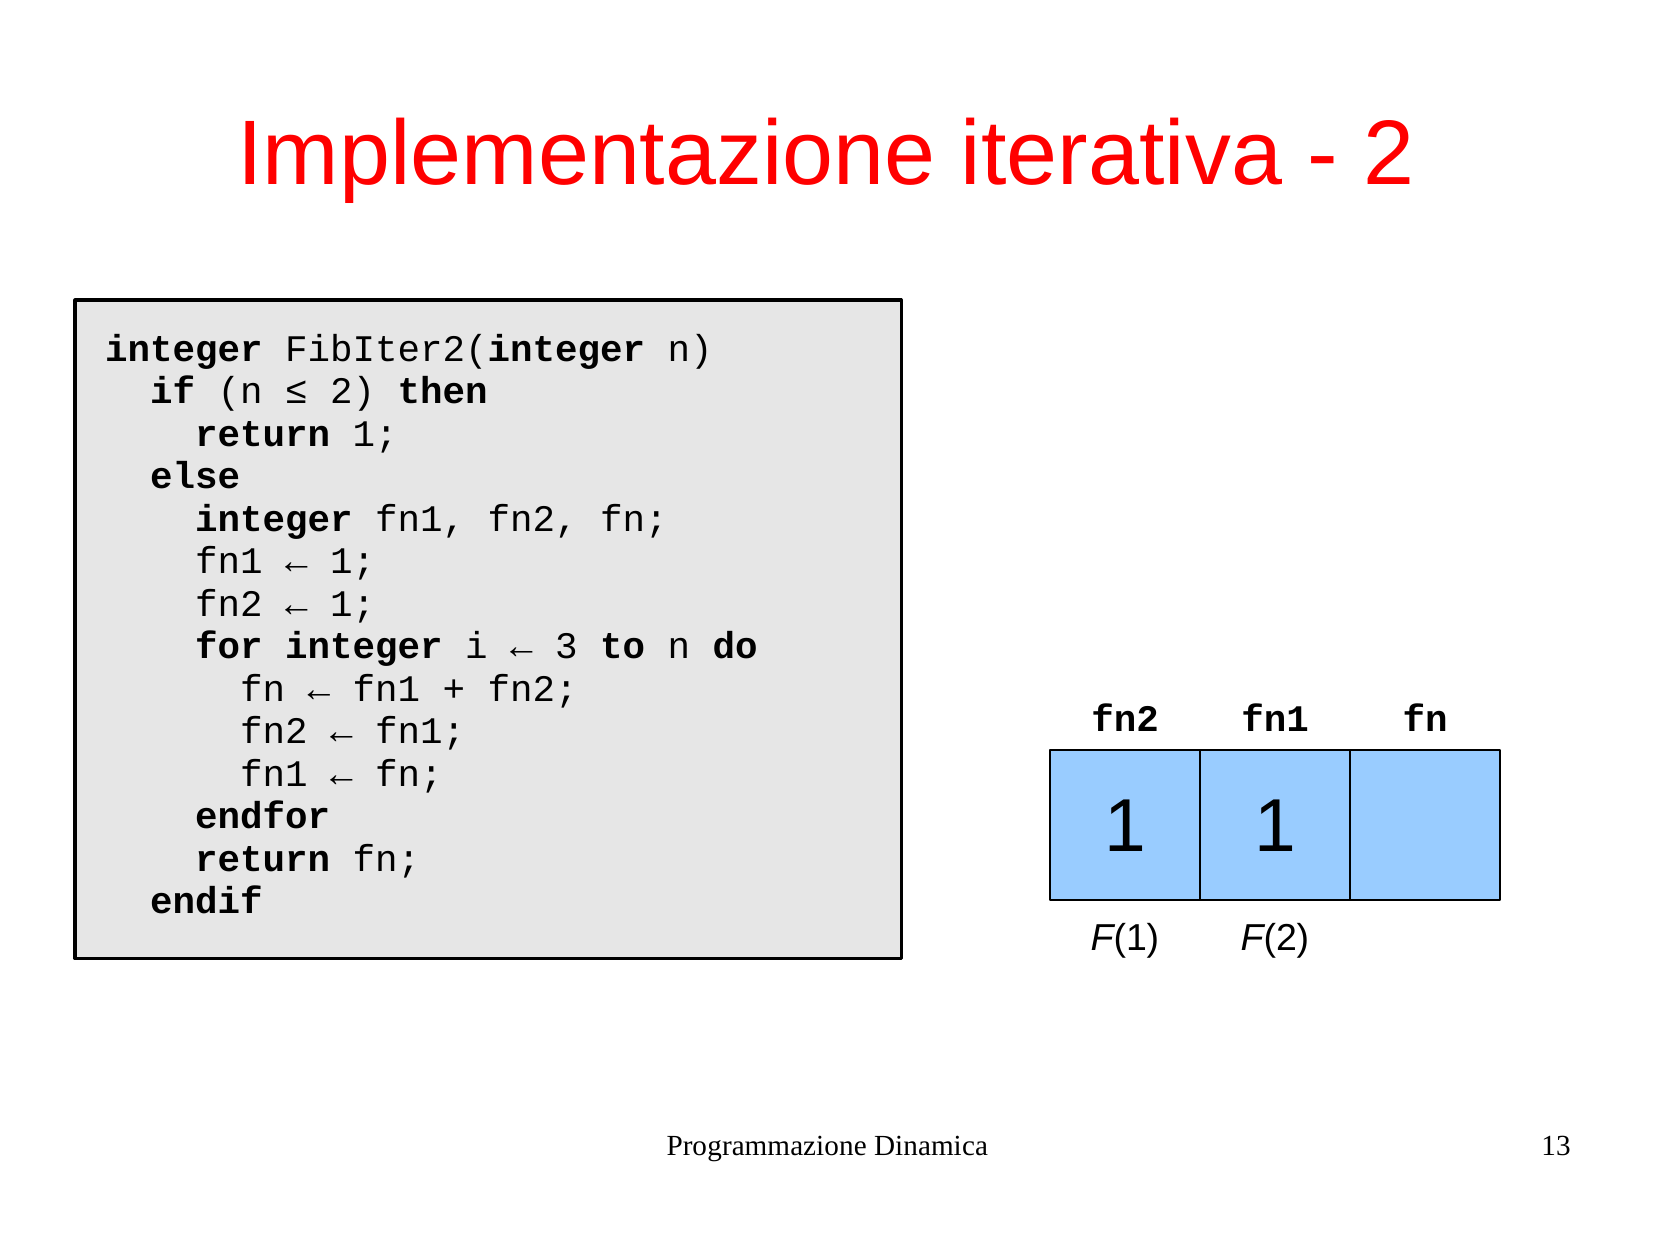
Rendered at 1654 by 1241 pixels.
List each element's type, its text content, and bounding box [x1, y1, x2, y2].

text_box 1 [1200, 751, 1350, 901]
text_box F(1) [1050, 901, 1200, 976]
text_box integer FibIter2(integer n) if (n ≤ 2) then return 1; else integer fn1, fn2, fn; fn1 ← 1; fn2 ← 1; for integer i ← 3 to n do fn ← fn1 + fn2; fn2 ← fn1; fn1 ← fn; endfor return fn; endif [75, 300, 902, 959]
text_box fn [1350, 693, 1501, 751]
text_box fn2 [1050, 693, 1200, 751]
text_box fn1 [1200, 693, 1350, 751]
text_box [1350, 751, 1501, 901]
text_box 1 [1050, 751, 1200, 901]
title Implementazione iterativa - 2 [82, 49, 1571, 257]
text_box F(2) [1200, 901, 1351, 976]
